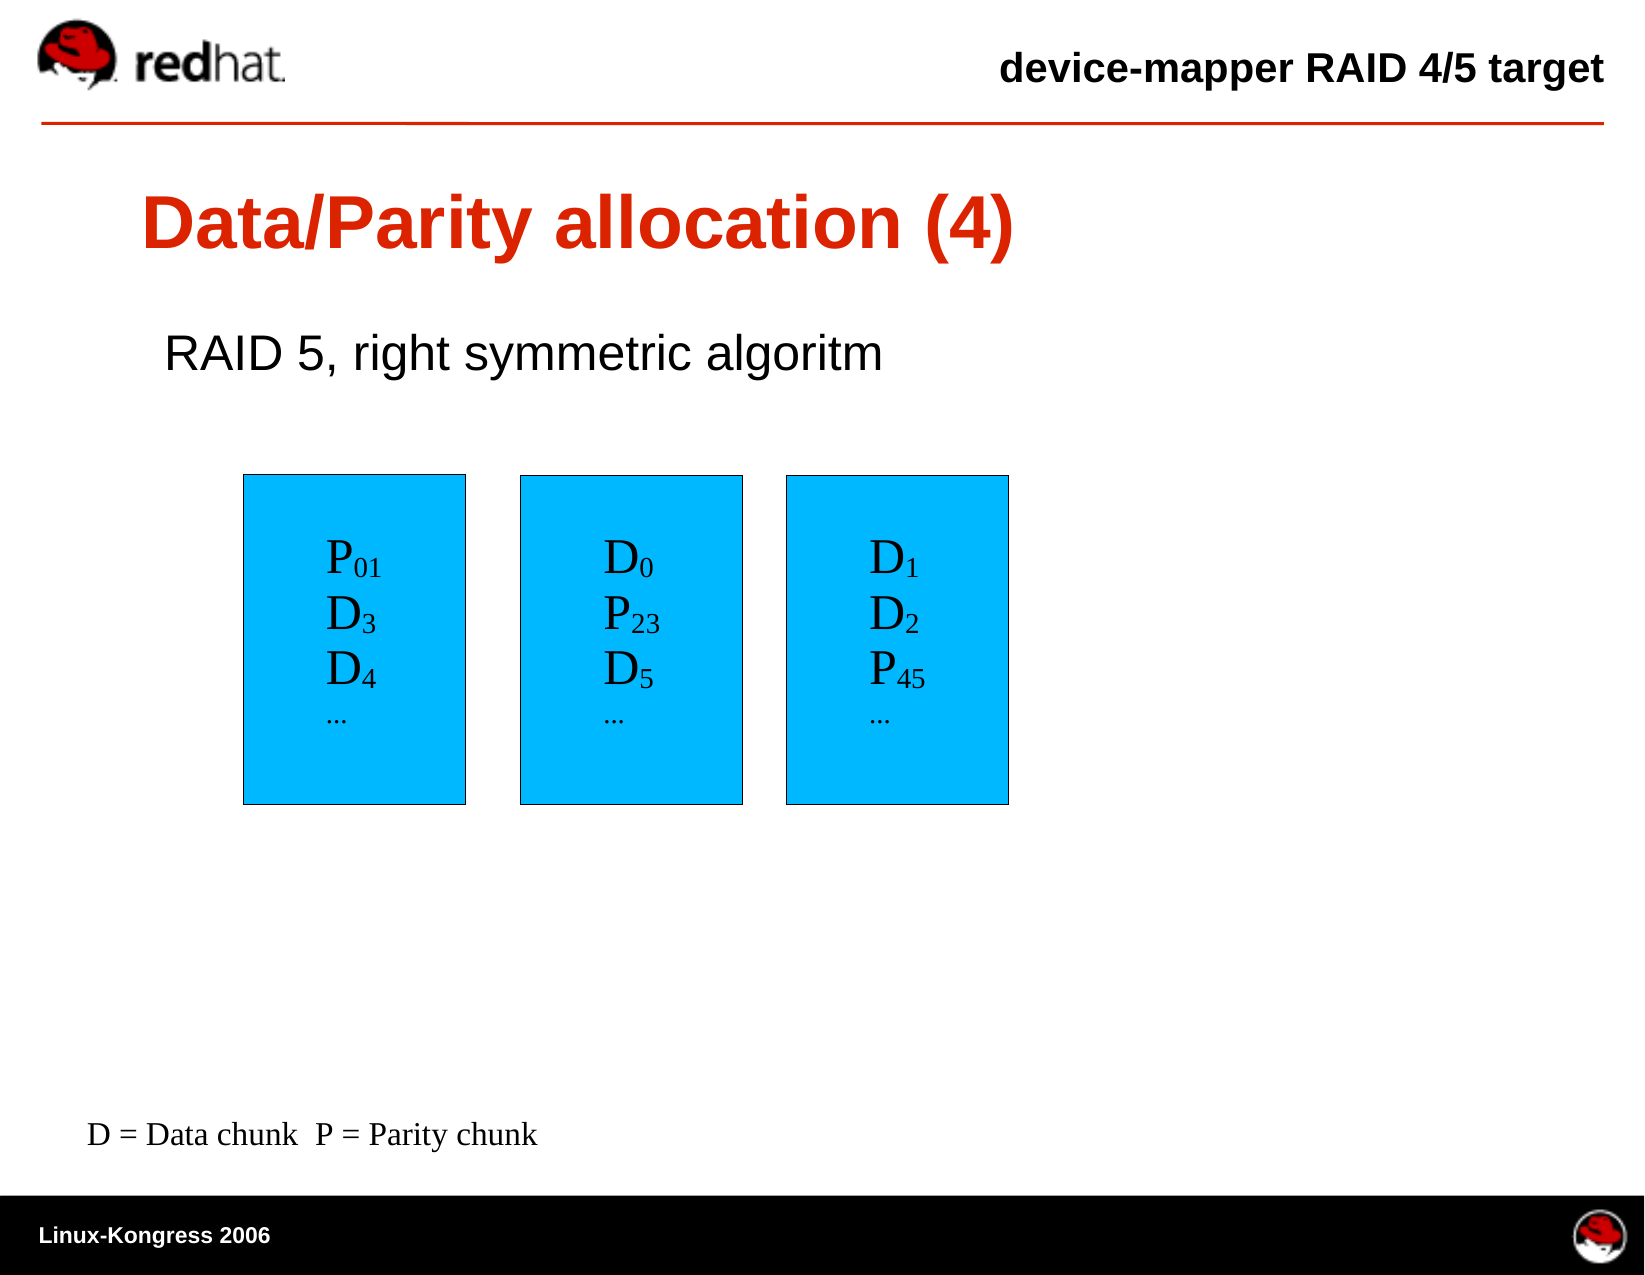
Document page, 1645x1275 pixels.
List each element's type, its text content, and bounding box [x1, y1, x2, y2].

text_box P01 D3 D4 ... [243, 474, 466, 805]
text_box Linux-Kongress 2006 [38, 1222, 382, 1252]
text_box device-mapper RAID 4/5 target [959, 44, 1605, 97]
text_box [0, 1195, 1645, 1275]
text_box D = Data chunk P = Parity chunk [86, 1115, 539, 1162]
text_box D1 D2 P45 ... [786, 475, 1009, 805]
text_box Data/Parity allocation (4) [141, 180, 755, 274]
text_box RAID 5, right symmetric algoritm [150, 324, 1346, 419]
picture [36, 17, 285, 102]
picture [1568, 1206, 1632, 1270]
text_box D0 P23 D5 ... [520, 475, 743, 805]
